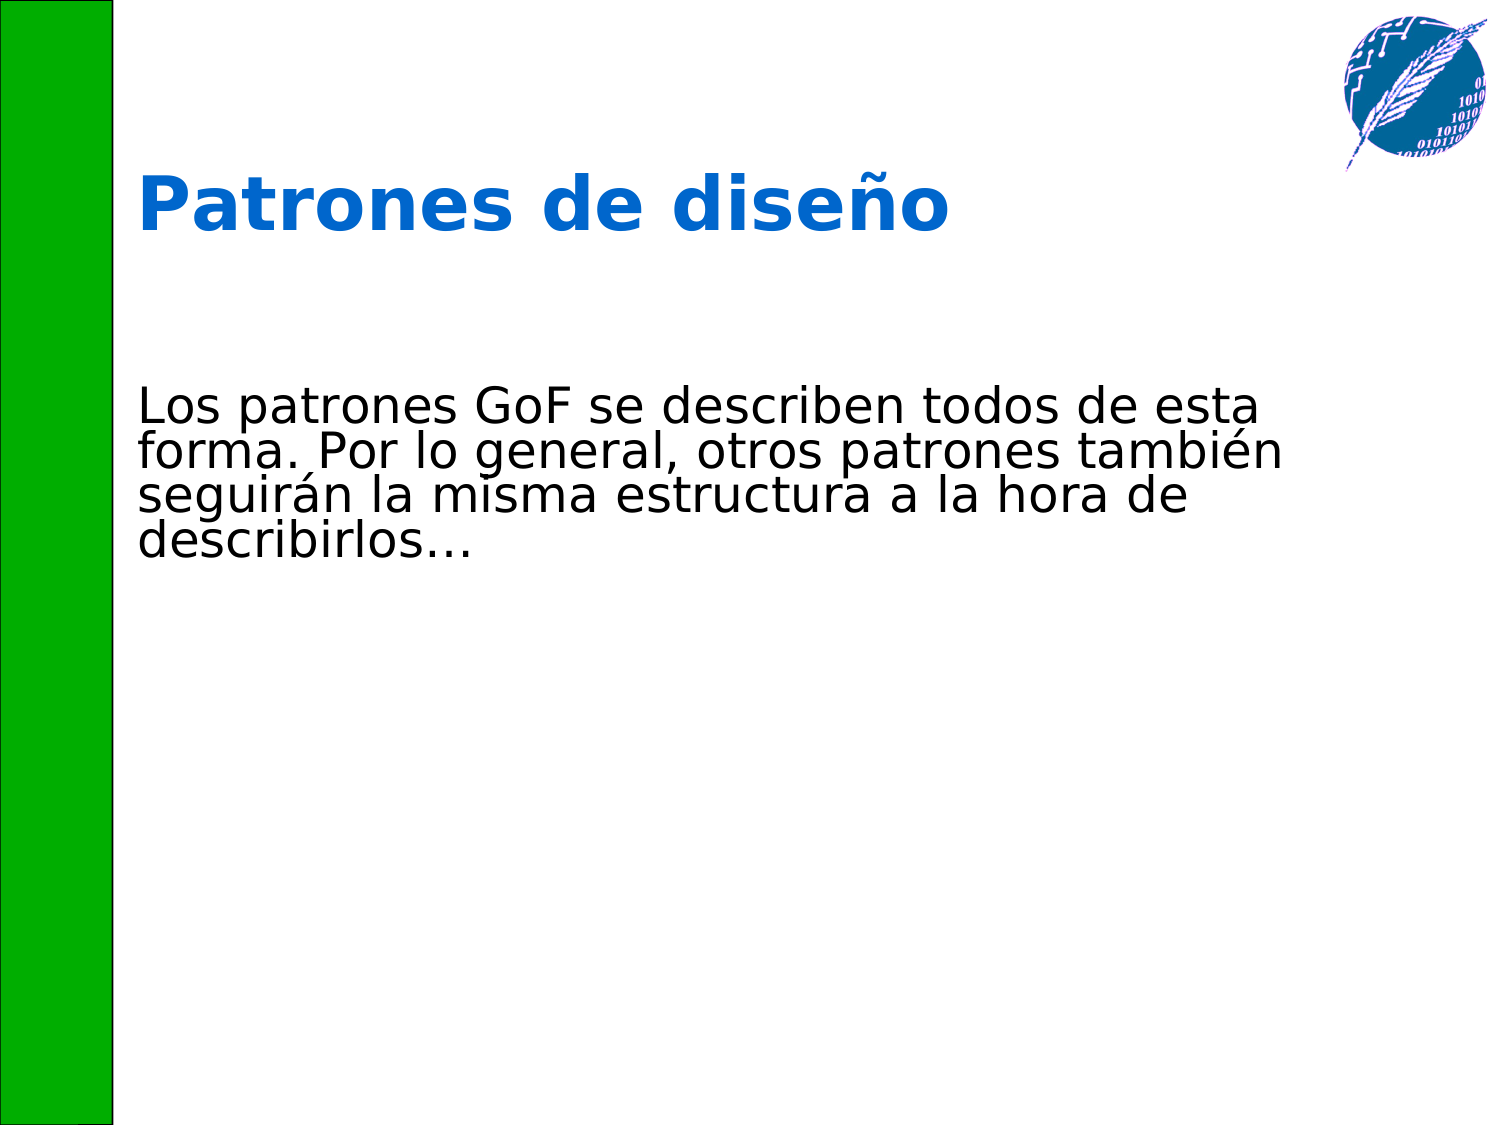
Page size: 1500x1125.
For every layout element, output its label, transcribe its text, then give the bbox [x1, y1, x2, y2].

list Los patrones GoF se describen todos de esta forma. Por lo general, otros patrones también seguirán la misma estructura a la hora de describirlos… [137, 387, 1397, 1042]
title Patrones de diseño [136, 126, 1411, 299]
picture [1417, 140, 1425, 149]
picture [1341, 15, 1488, 172]
